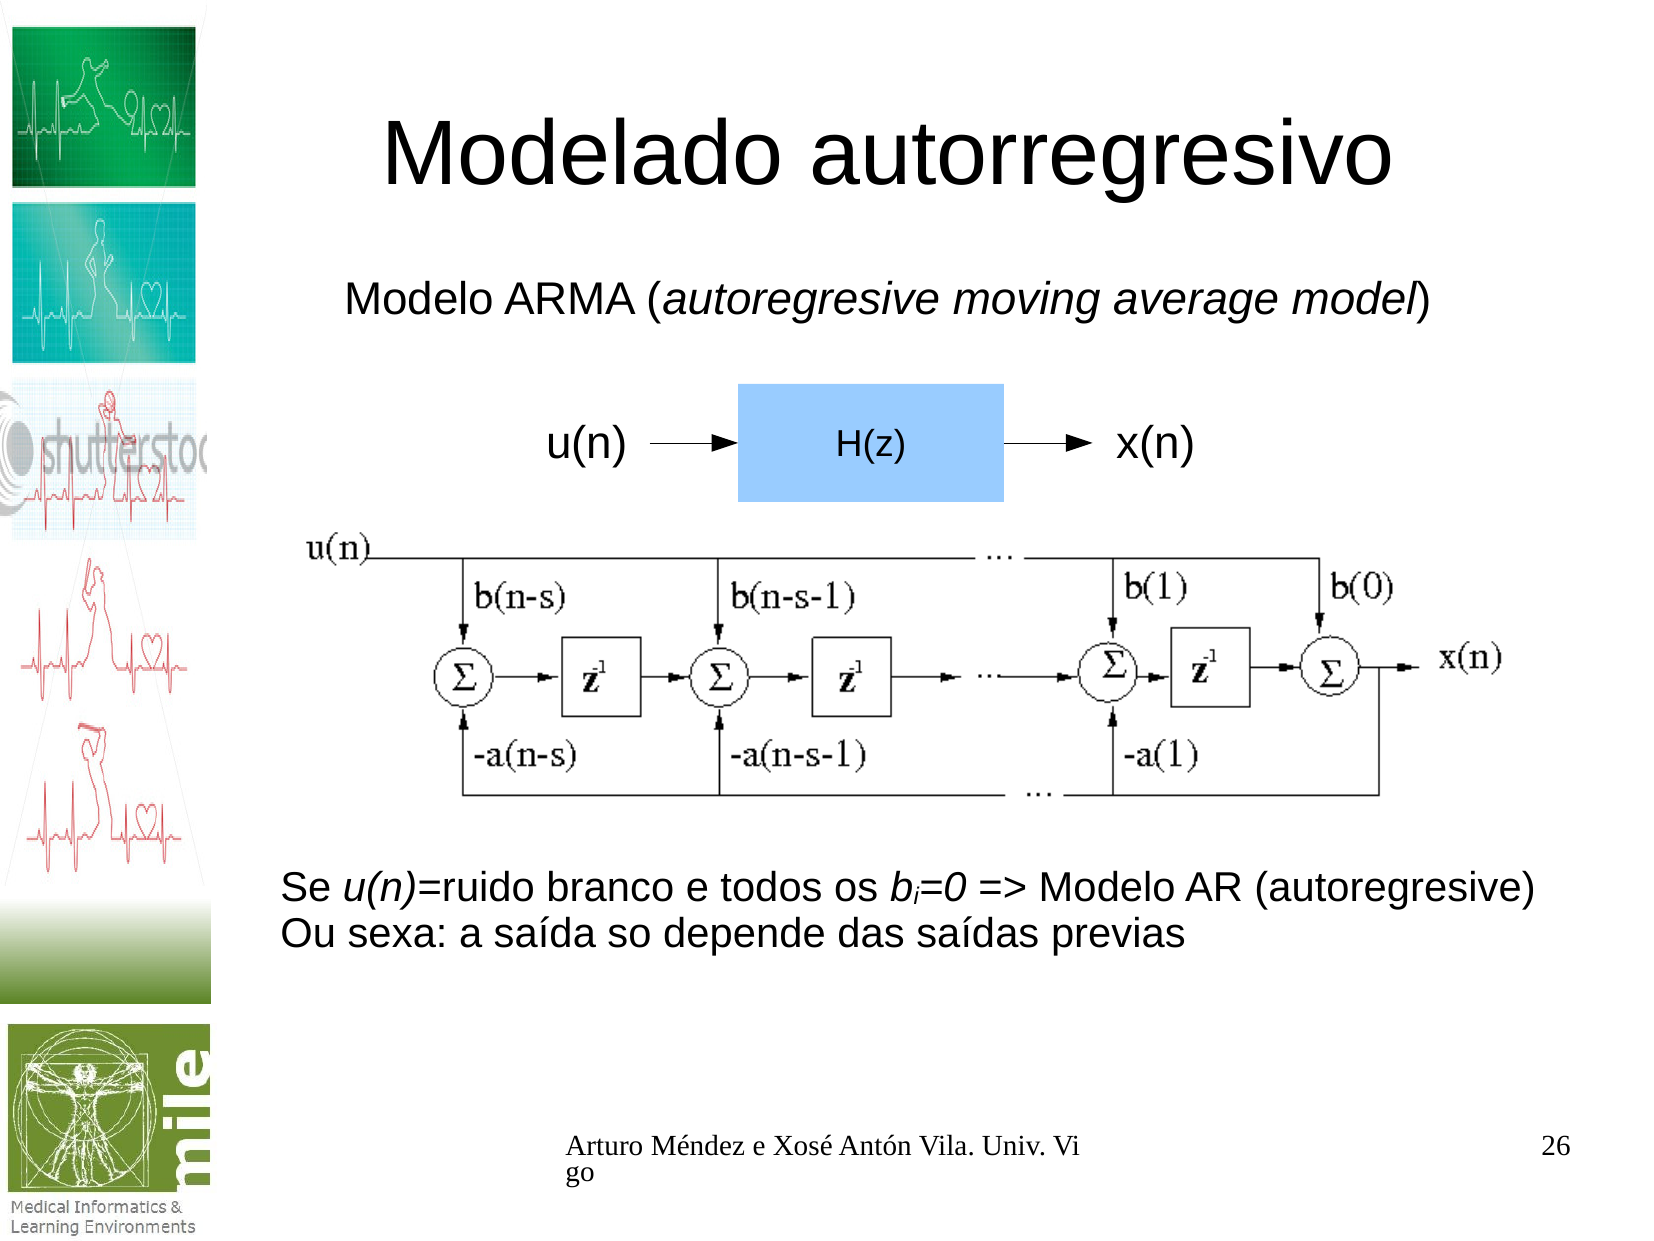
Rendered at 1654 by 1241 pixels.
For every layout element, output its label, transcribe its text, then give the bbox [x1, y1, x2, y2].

picture [305, 531, 1506, 798]
text_box Se u(n)=ruido branco e todos os bi=0 => Modelo AR (autoregresive) Ou sexa: a saída so depende das saídas previas [265, 856, 1551, 979]
text_box x(n) [1101, 409, 1211, 476]
title Modelado autorregresivo [206, 49, 1571, 257]
picture [0, 0, 207, 886]
text_box u(n) [531, 409, 643, 476]
text_box H(z) [738, 383, 1004, 502]
text_box Modelo ARMA (autoregresive moving average model) [329, 265, 1447, 332]
picture [0, 1008, 228, 1241]
